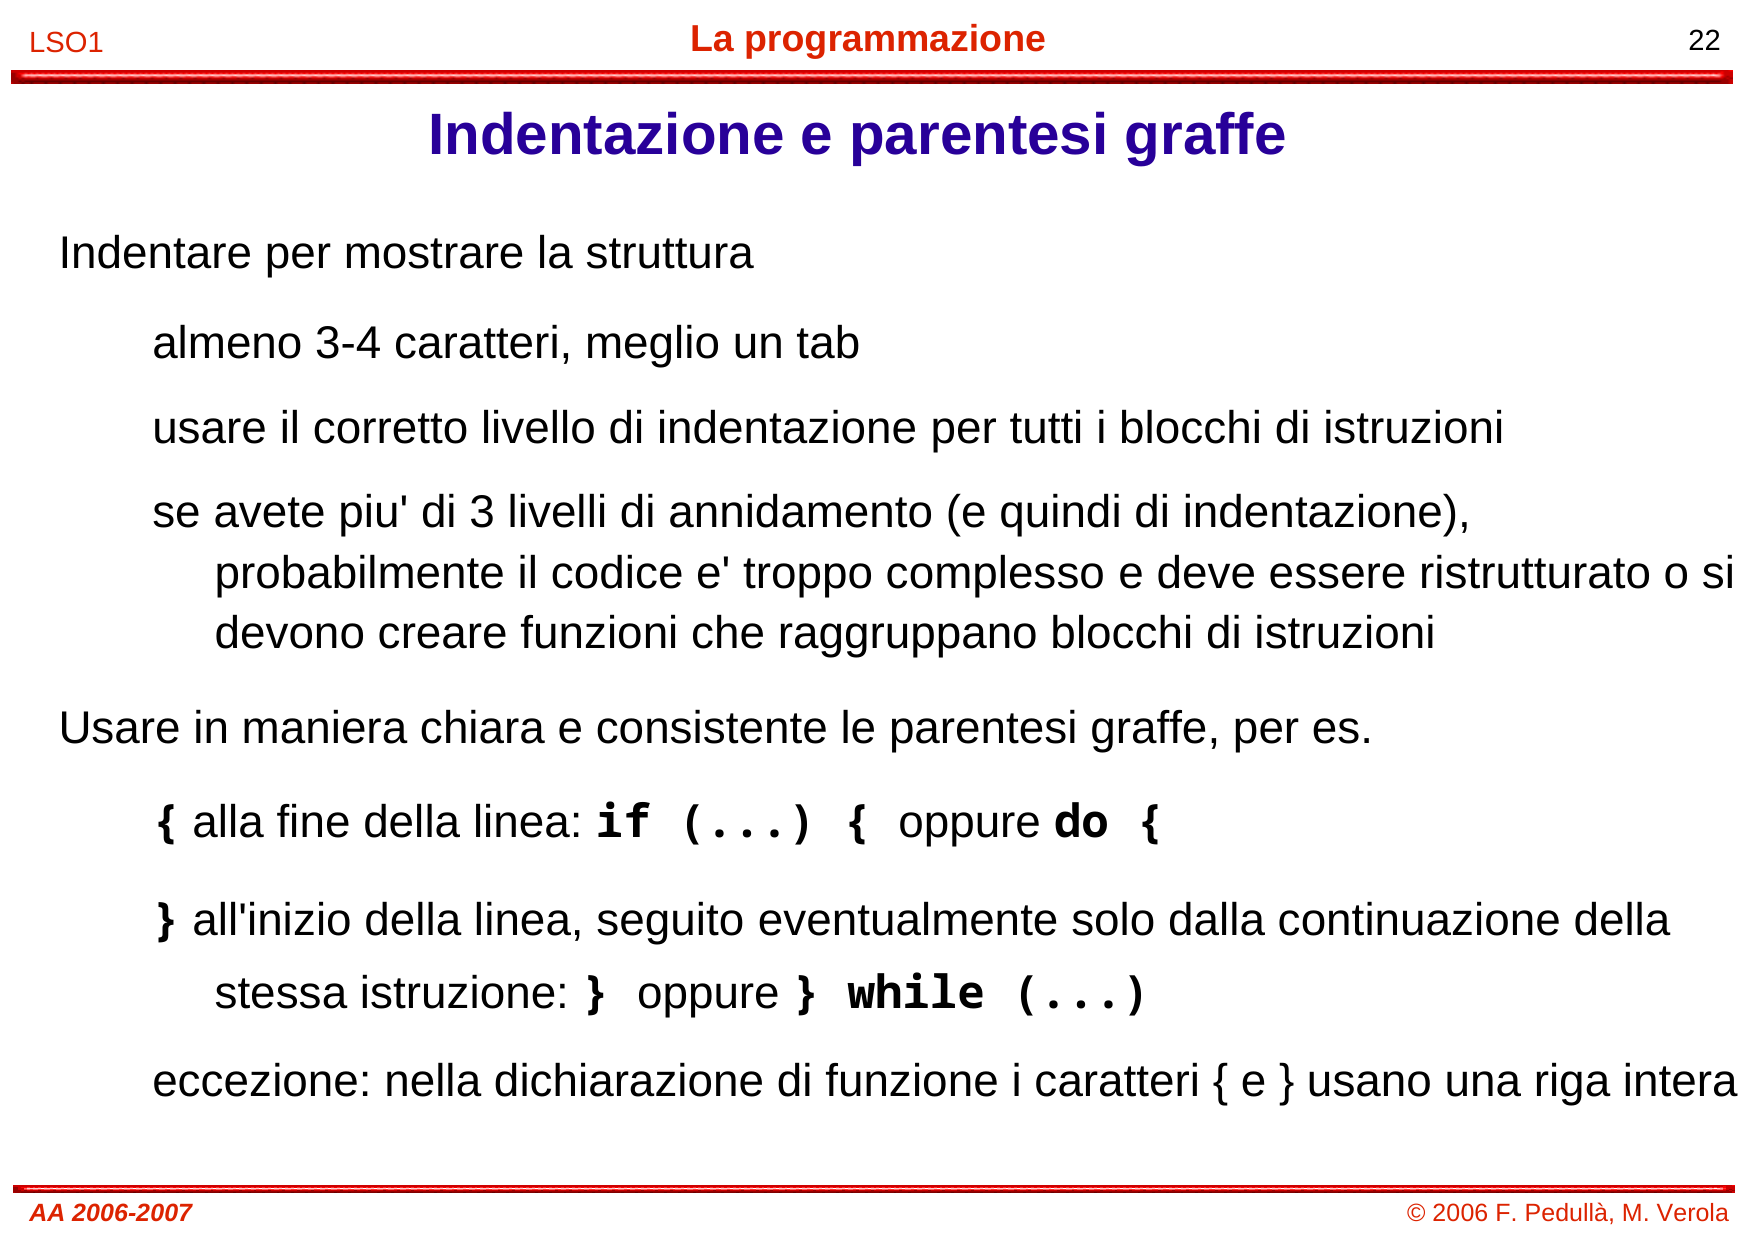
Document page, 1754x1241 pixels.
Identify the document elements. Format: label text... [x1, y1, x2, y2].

picture [11, 70, 1733, 84]
picture [13, 1185, 1735, 1193]
list Indentare per mostrare la struttura almeno 3-4 caratteri, meglio un tab usare il corretto livello di indentazione per tutti i blocchi di istruzioni se avete piu' di 3 livelli di annidamento (e quindi di indentazione), probabilmente il codice e' troppo complesso e deve essere ristrutturato o si devono creare funzioni che raggruppano blocchi di istruzioni Usare in maniera chiara e consistente le parentesi graffe, per es. { alla fine della linea: if (...) { oppure do { } all'inizio della linea, seguito eventualmente solo dalla continuazione della stessa istruzione: } oppure } while (...) eccezione: nella dichiarazione di funzione i caratteri { e } usano una riga intera [58, 227, 1747, 1139]
text_box Indentazione e parentesi graffe [386, 98, 1330, 174]
